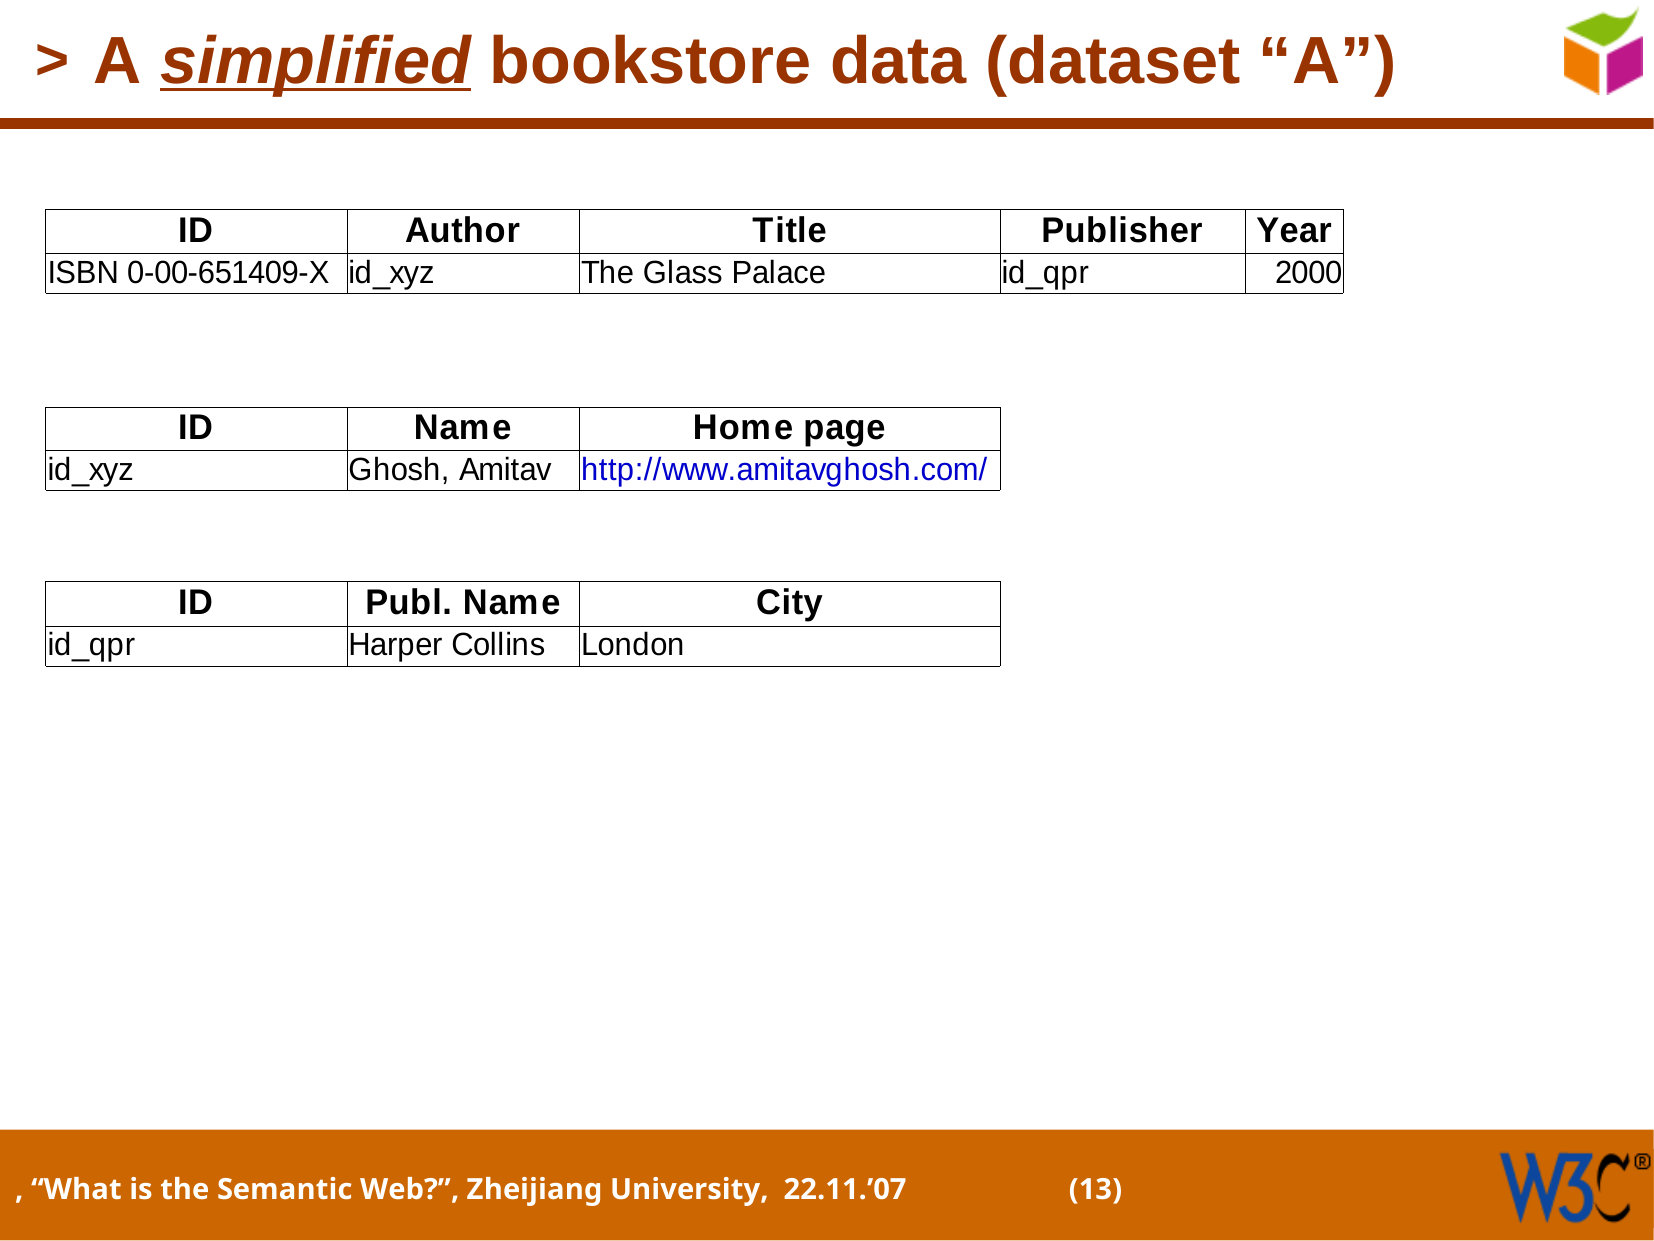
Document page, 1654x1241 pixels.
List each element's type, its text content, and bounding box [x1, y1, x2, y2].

title A simplified bookstore data (dataset “A”) [93, 0, 1493, 119]
picture [1495, 1149, 1654, 1228]
chart [44, 207, 1565, 1032]
picture [1564, 5, 1643, 95]
